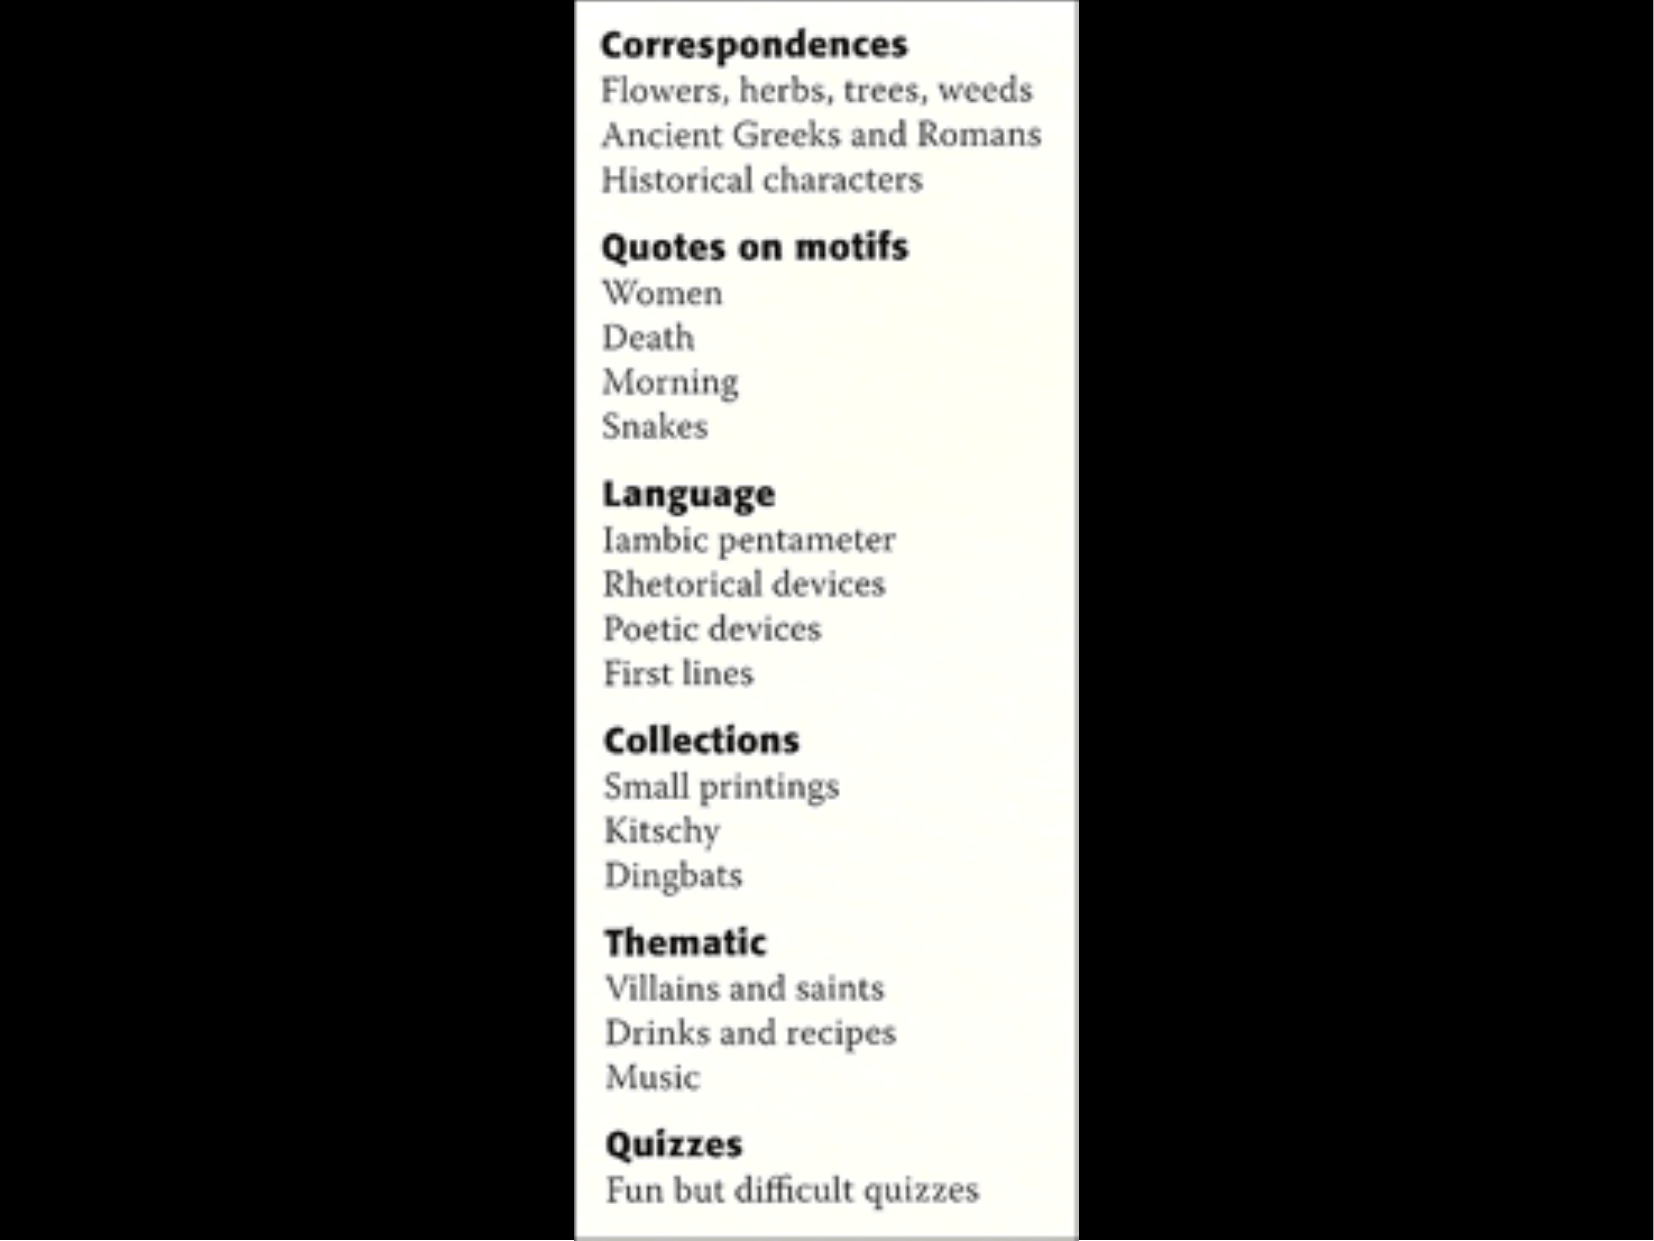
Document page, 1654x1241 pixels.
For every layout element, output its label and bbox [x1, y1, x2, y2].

picture [574, 0, 1079, 1241]
